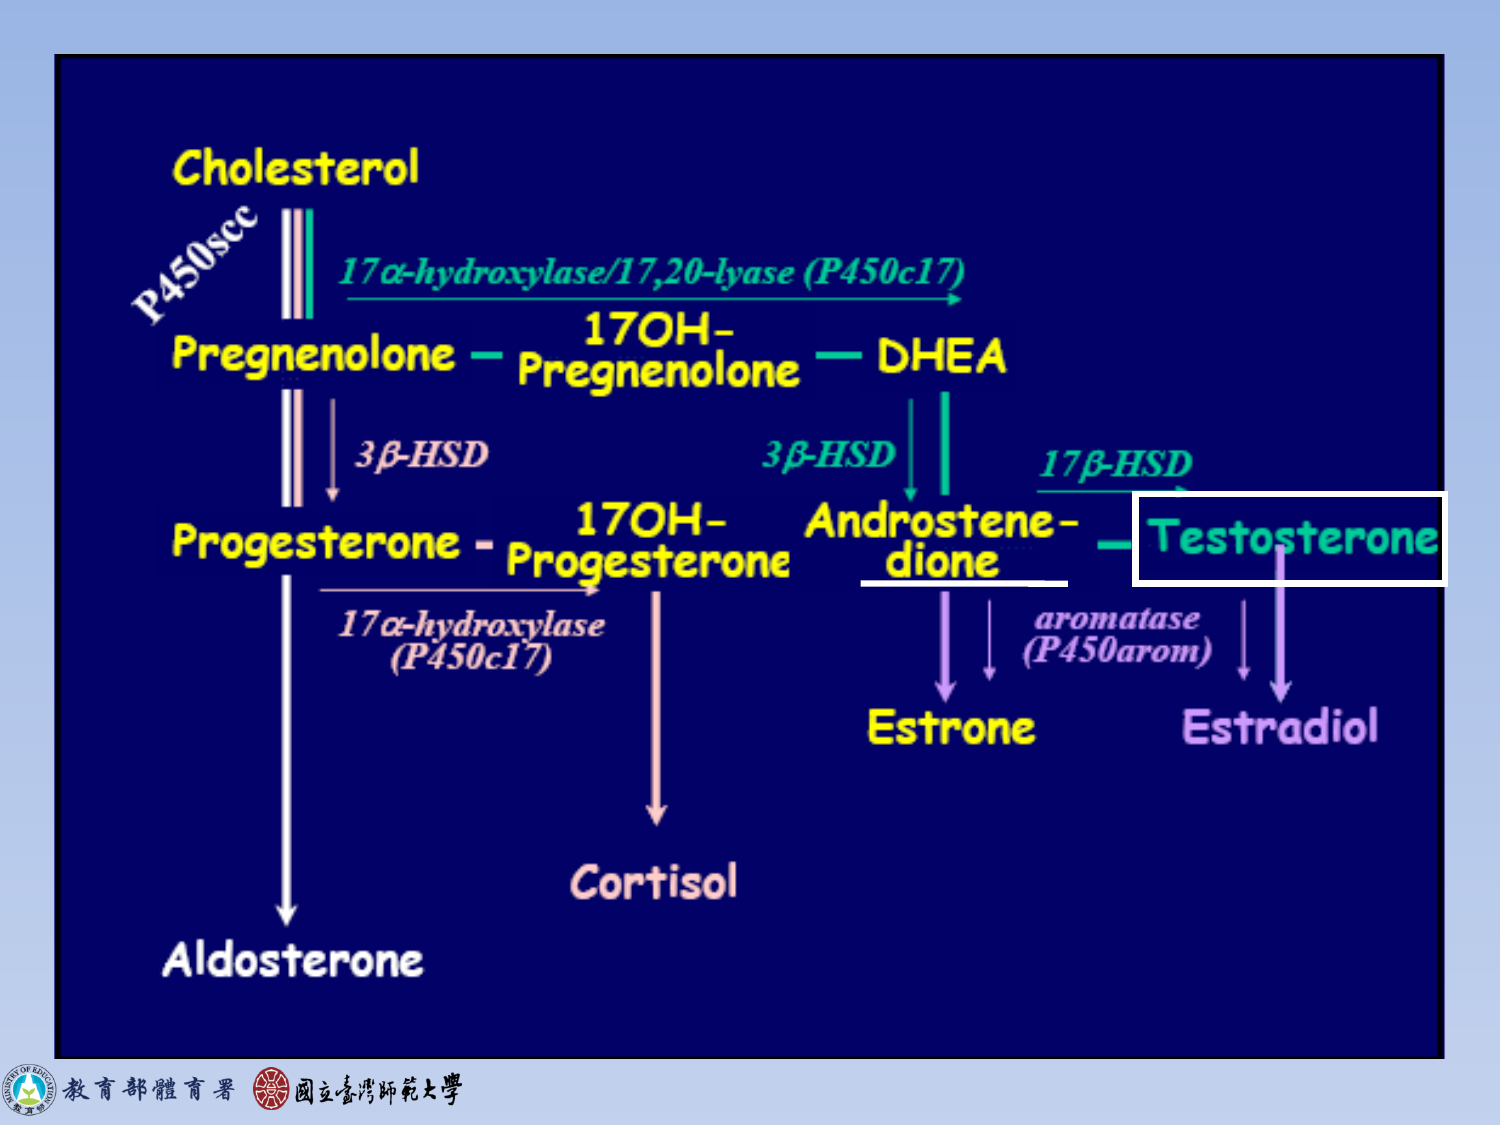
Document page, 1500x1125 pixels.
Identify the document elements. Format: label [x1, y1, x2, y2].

picture [54, 54, 1446, 1059]
picture [1139, 497, 1442, 580]
